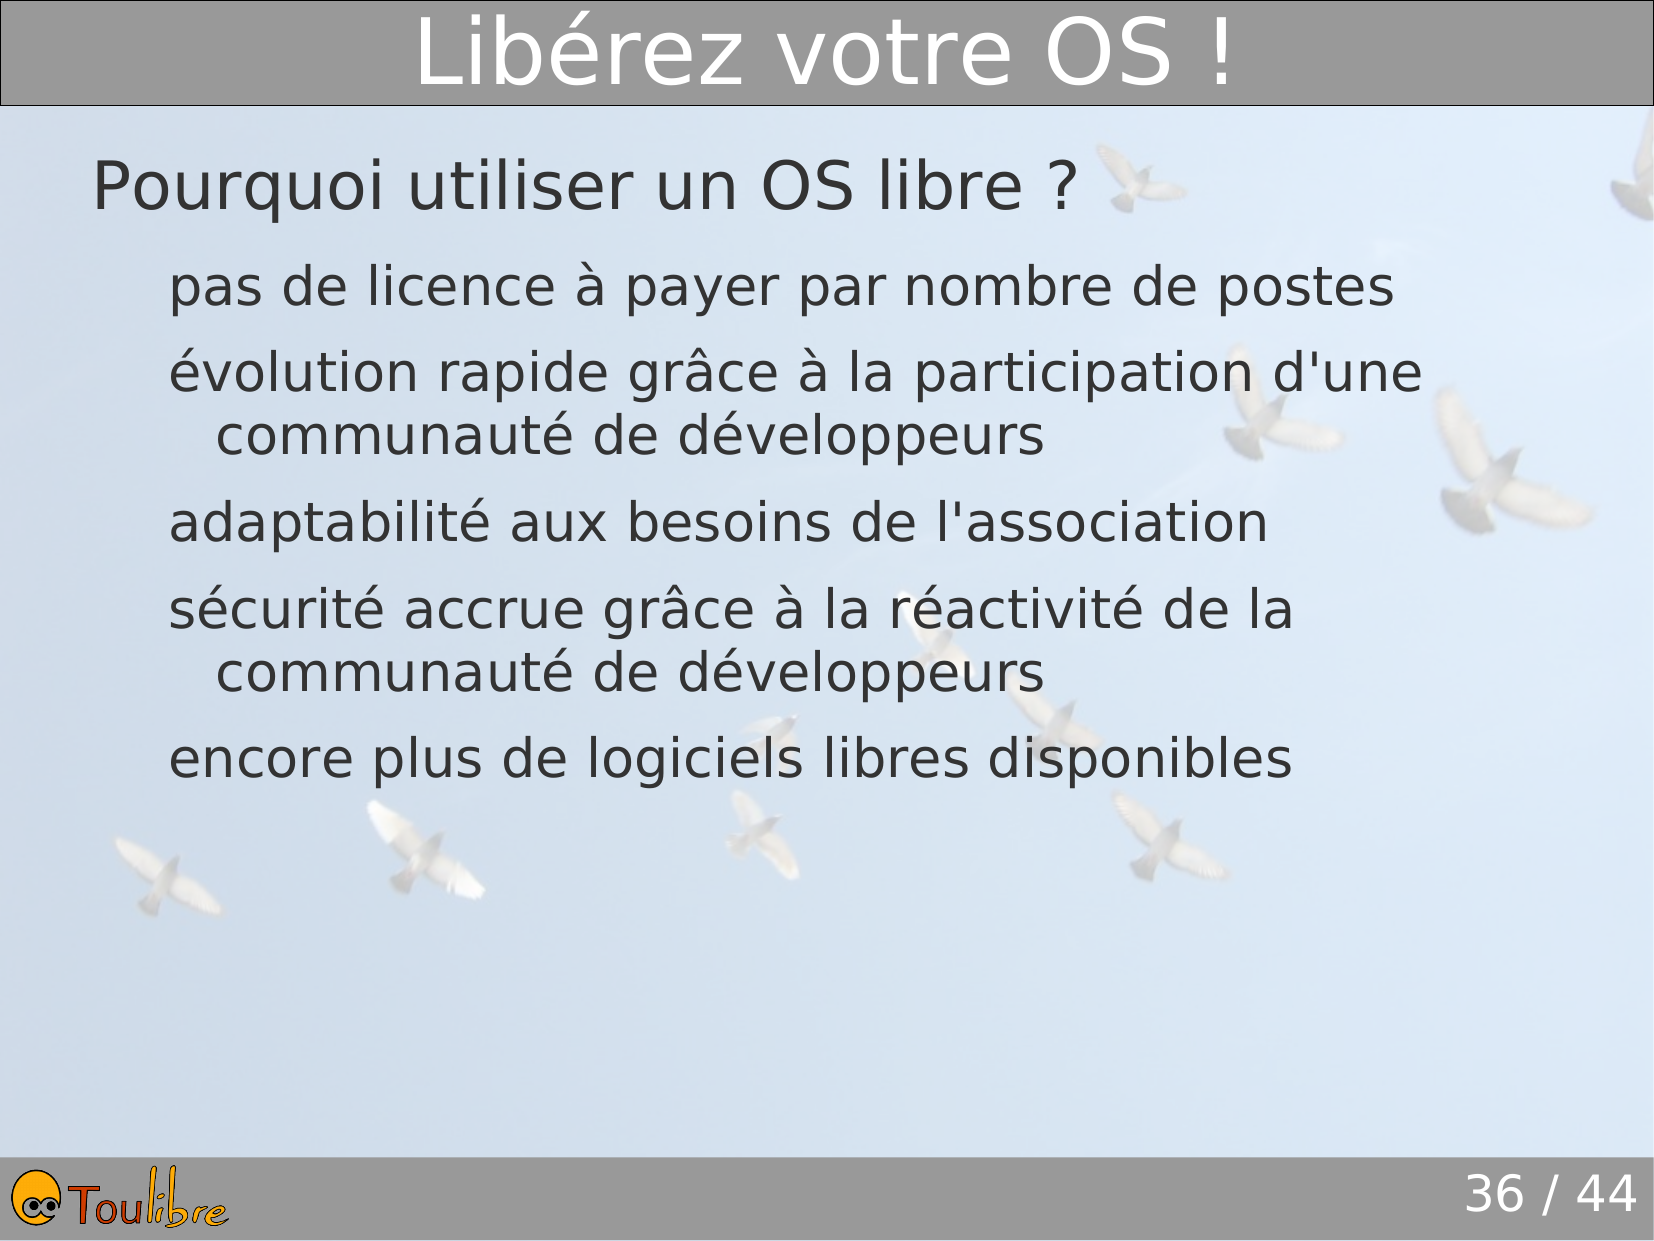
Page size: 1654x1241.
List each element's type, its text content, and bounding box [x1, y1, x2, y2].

list Pourquoi utiliser un OS libre ? pas de licence à payer par nombre de postes évolution rapide grâce à la participation d'une communauté de développeurs adaptabilité aux besoins de l'association sécurité accrue grâce à la réactivité de la communauté de développeurs encore plus de logiciels libres disponibles [73, 147, 1595, 1109]
picture [11, 1165, 229, 1228]
title Libérez votre OS ! [0, 0, 1654, 107]
